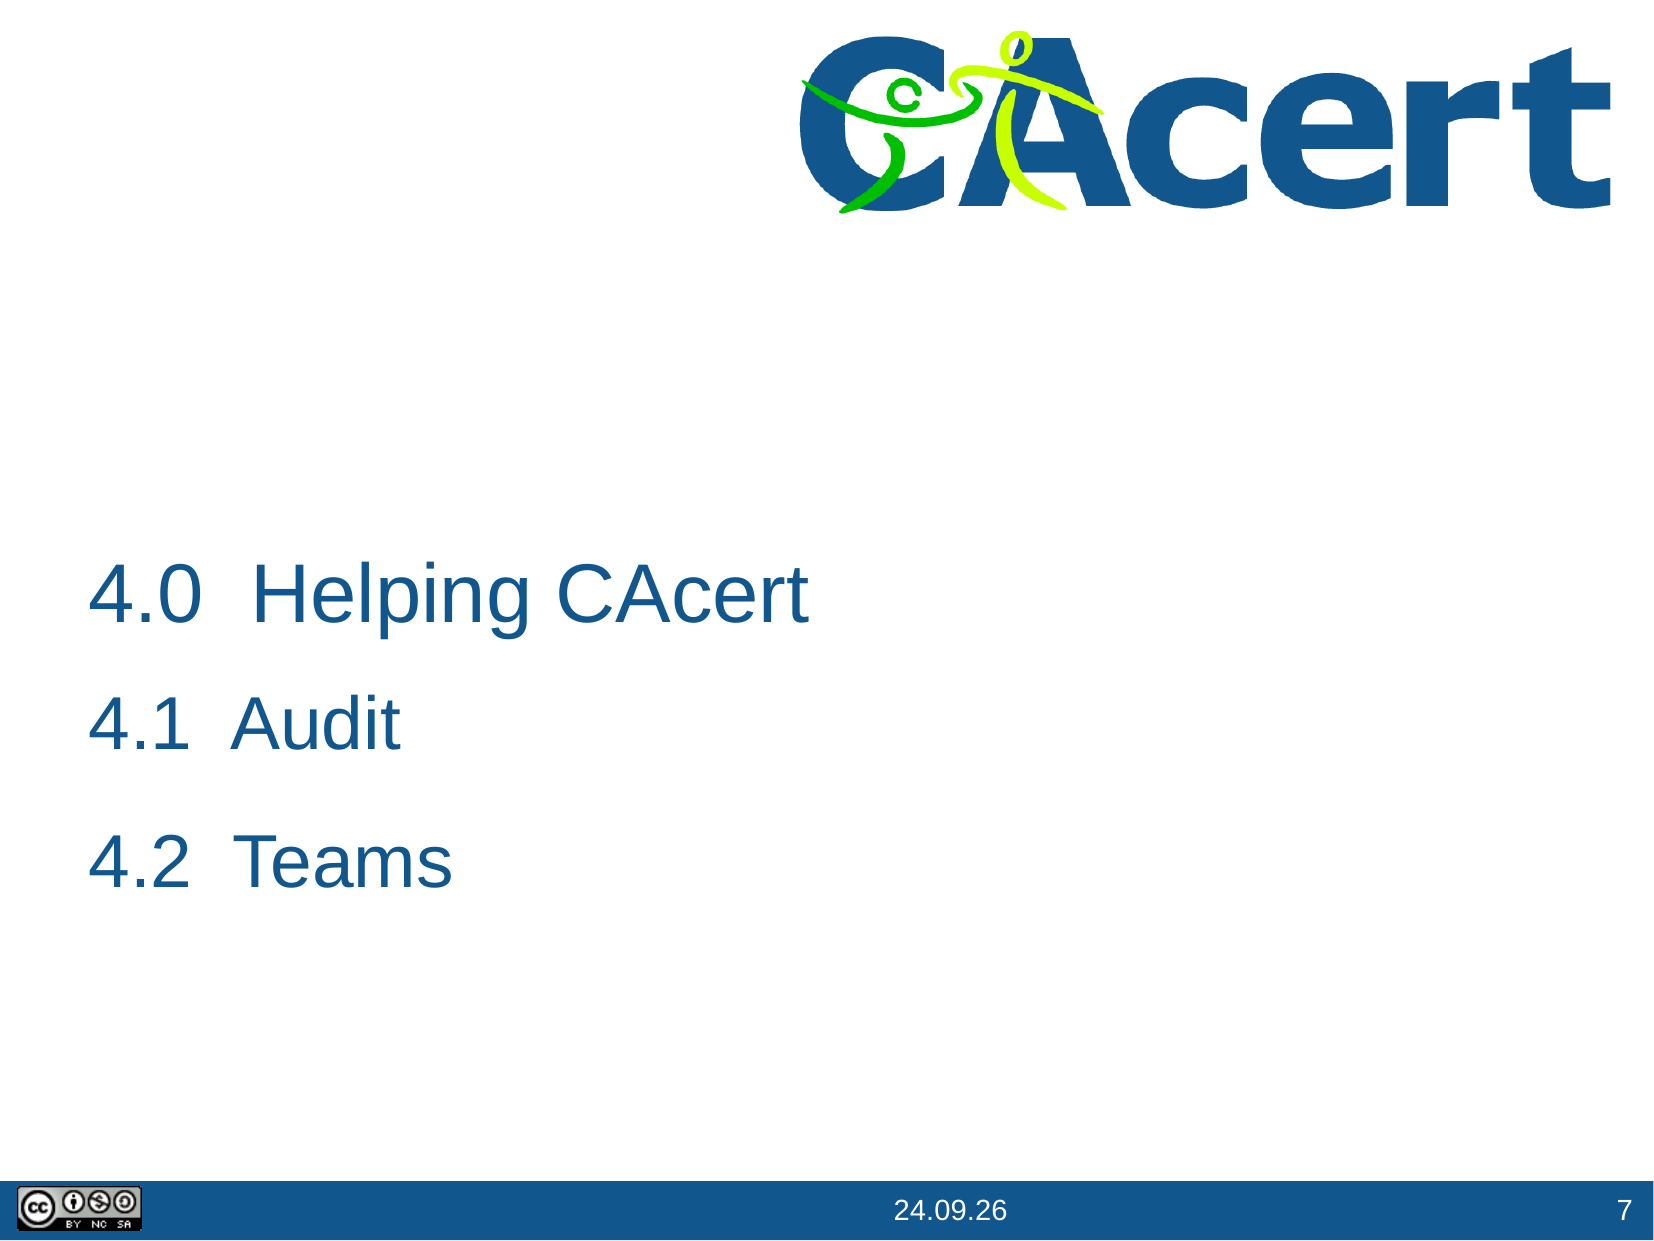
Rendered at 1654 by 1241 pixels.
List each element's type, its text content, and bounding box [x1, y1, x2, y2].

title 4.0 Helping CAcert 4.1 Audit 4.2 Teams [88, 265, 1577, 1140]
picture [797, 27, 1613, 215]
picture [17, 1186, 142, 1231]
